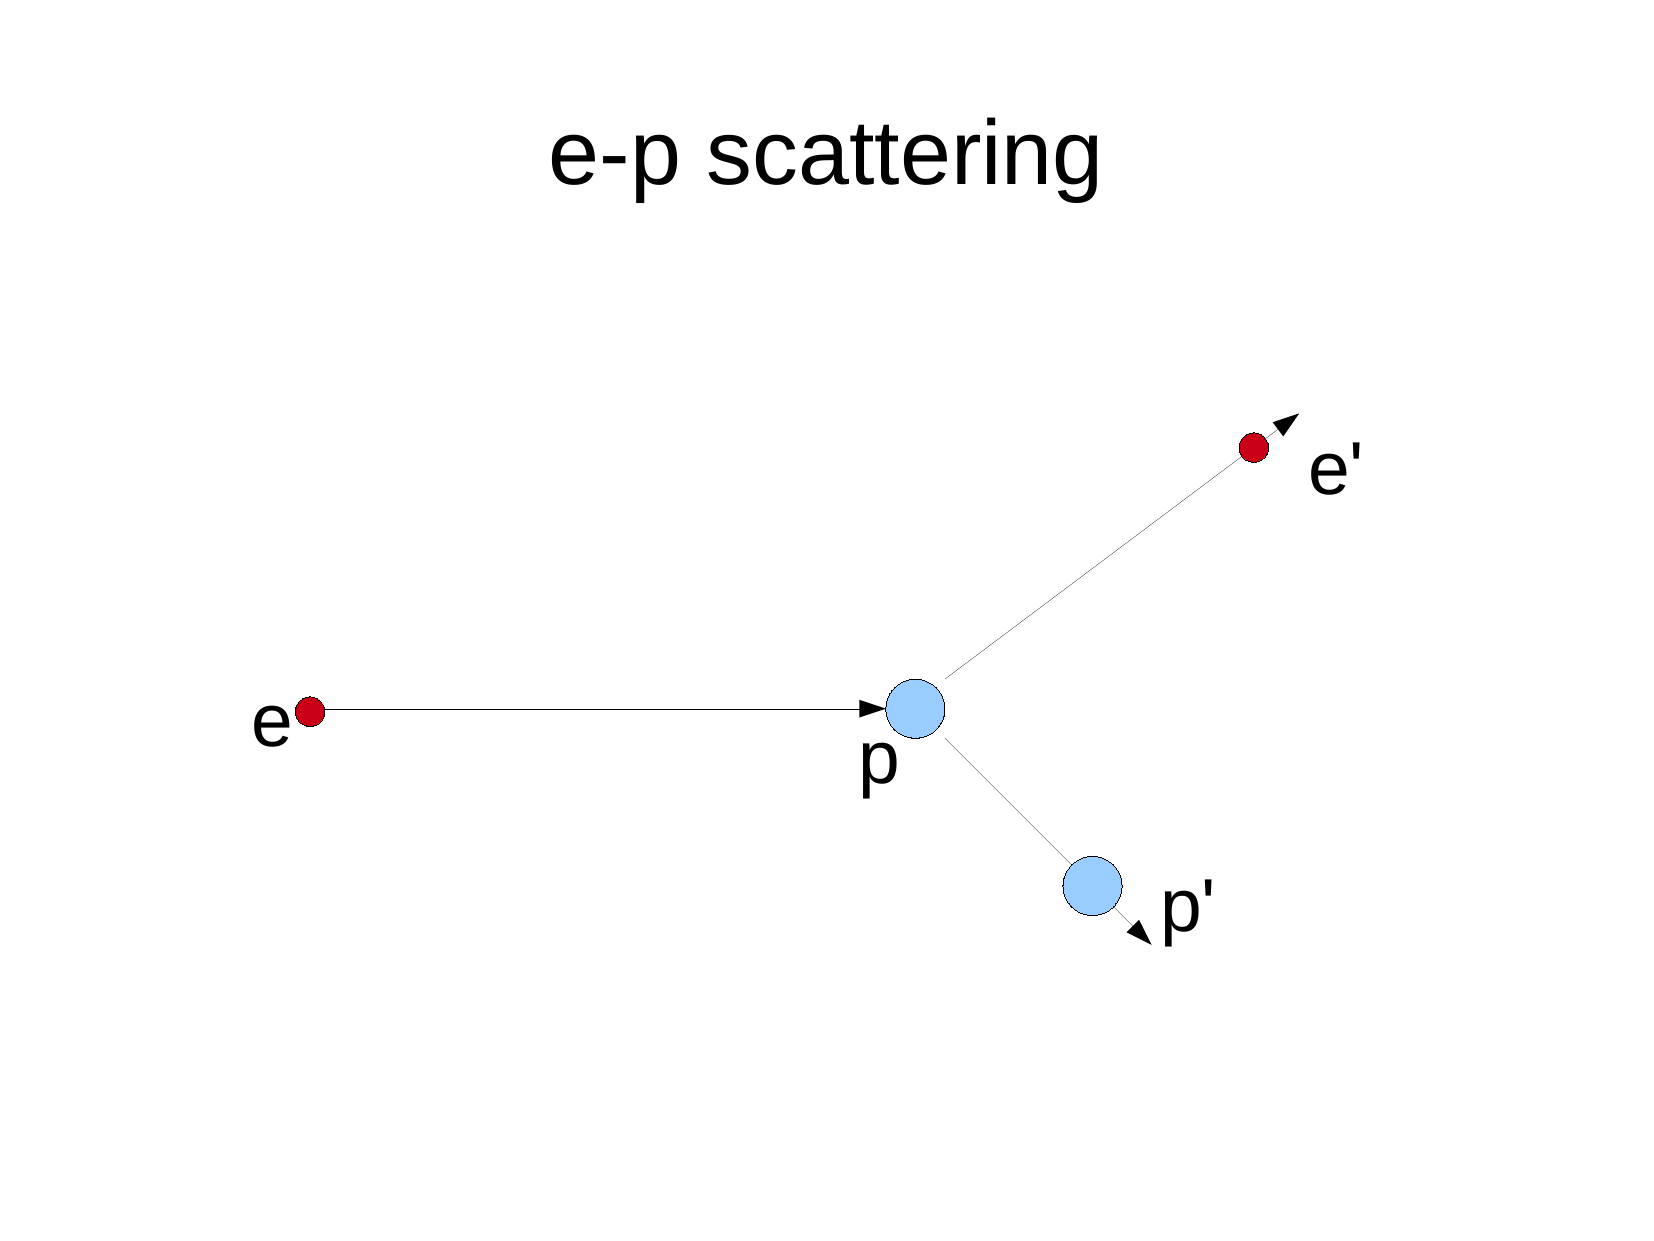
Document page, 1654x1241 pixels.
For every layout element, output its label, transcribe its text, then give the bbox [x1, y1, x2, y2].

text_box [885, 679, 945, 739]
text_box e' [1293, 419, 1379, 546]
text_box [1239, 432, 1269, 463]
text_box p' [1145, 856, 1231, 983]
text_box [1062, 856, 1123, 916]
title e-p scattering [82, 56, 1571, 250]
text_box e [236, 671, 308, 798]
text_box [295, 696, 325, 727]
text_box p [843, 708, 916, 835]
